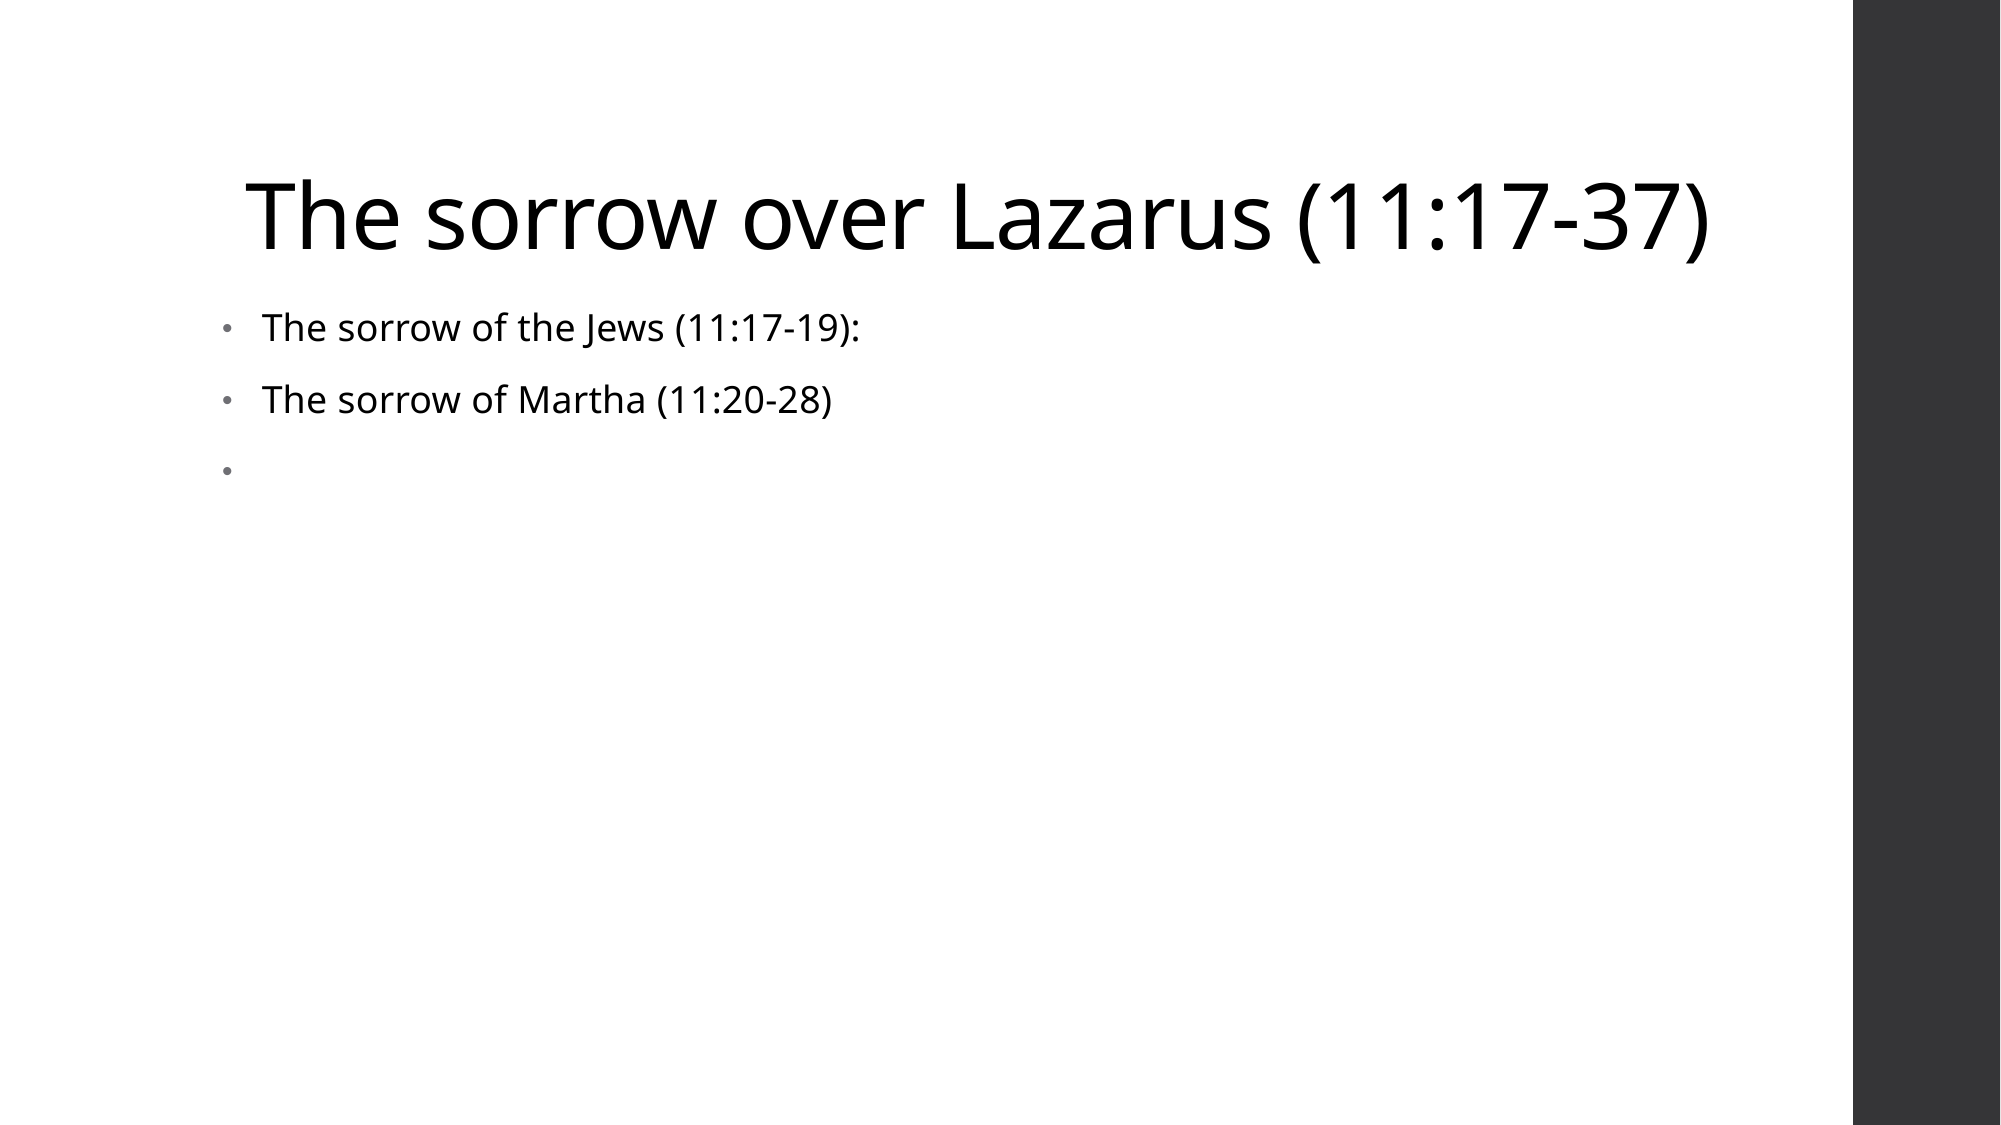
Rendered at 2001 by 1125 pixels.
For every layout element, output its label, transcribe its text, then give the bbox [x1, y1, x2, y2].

title The sorrow over Lazarus (11:17-37) [206, 60, 1797, 278]
list The sorrow of the Jews (11:17-19): The sorrow of Martha (11:20-28) [206, 299, 1617, 1014]
